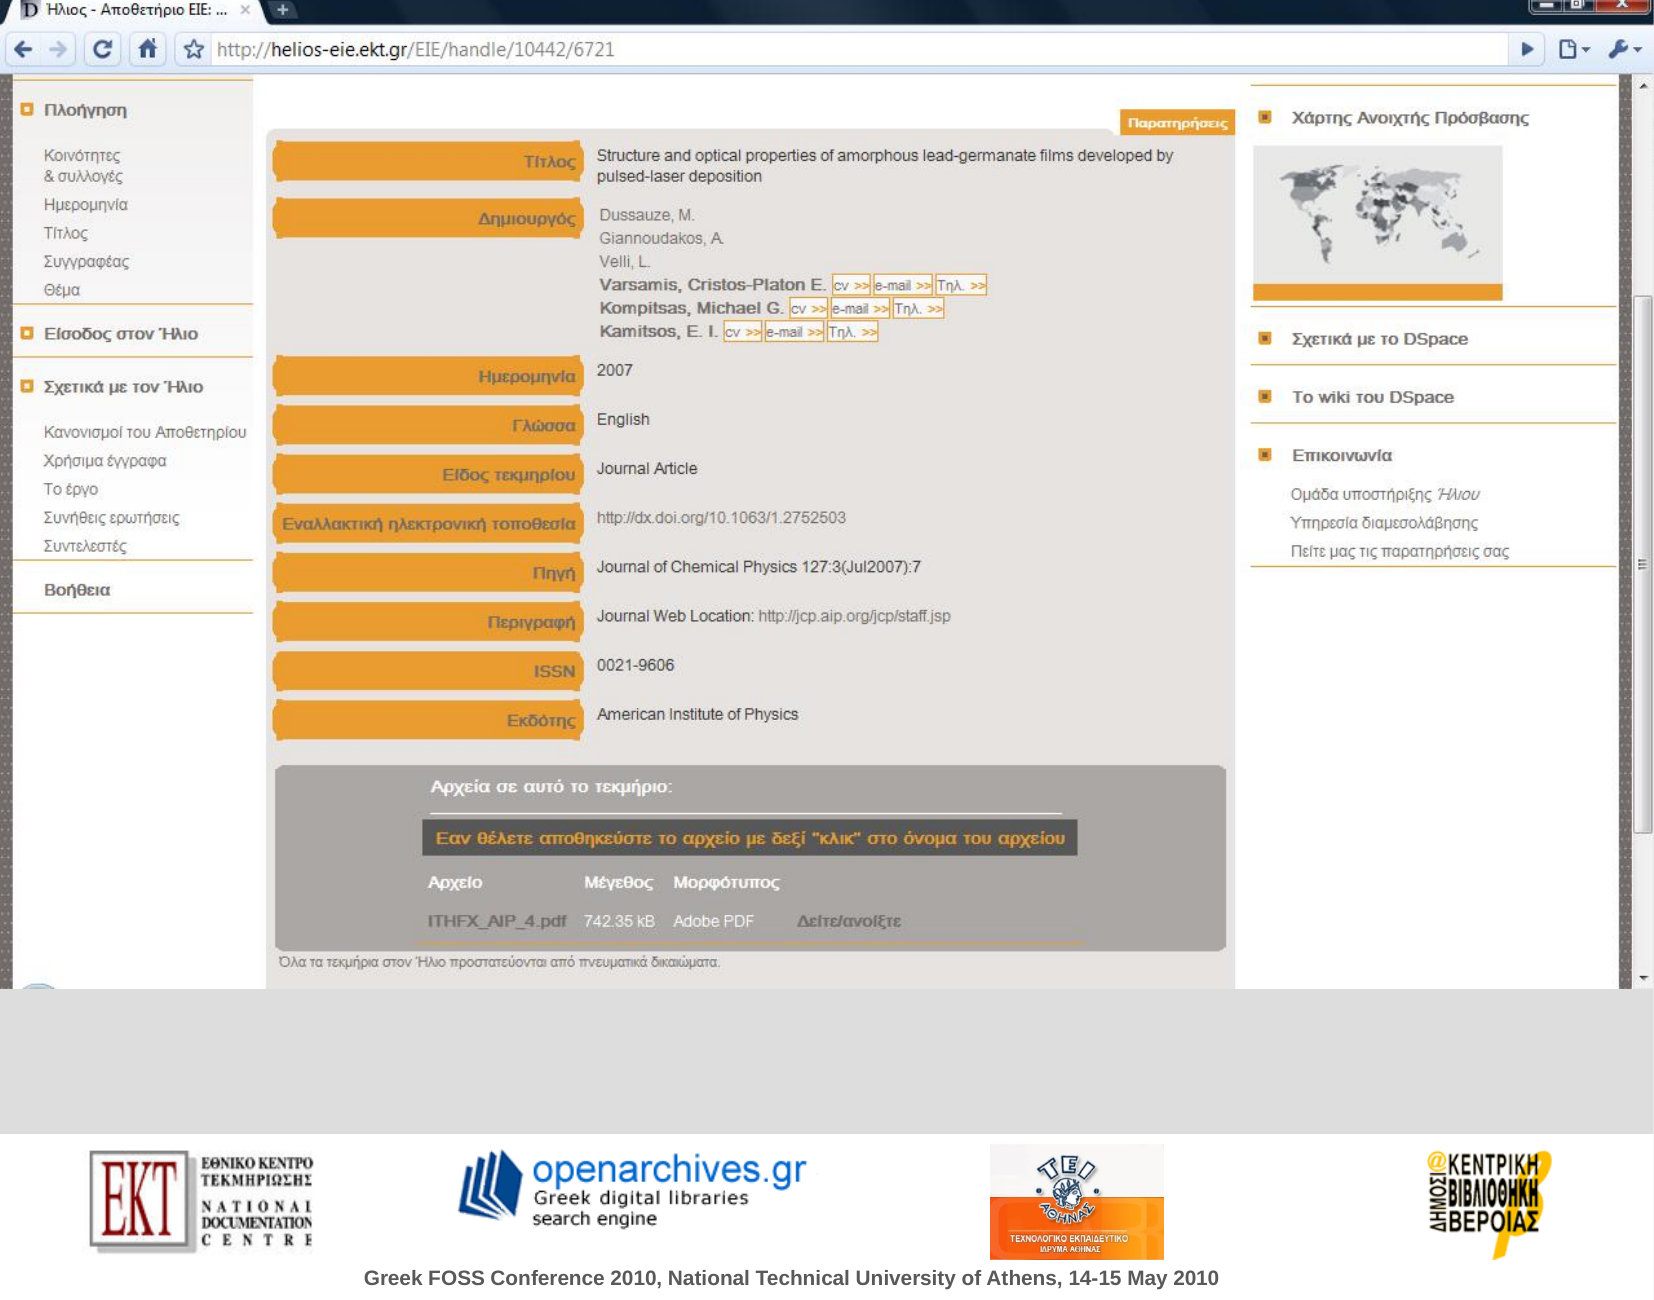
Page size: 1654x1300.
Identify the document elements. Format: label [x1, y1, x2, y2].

picture [0, 0, 1654, 989]
picture [451, 1142, 851, 1231]
picture [990, 1142, 1164, 1260]
picture [1424, 1136, 1648, 1260]
picture [82, 1138, 323, 1260]
